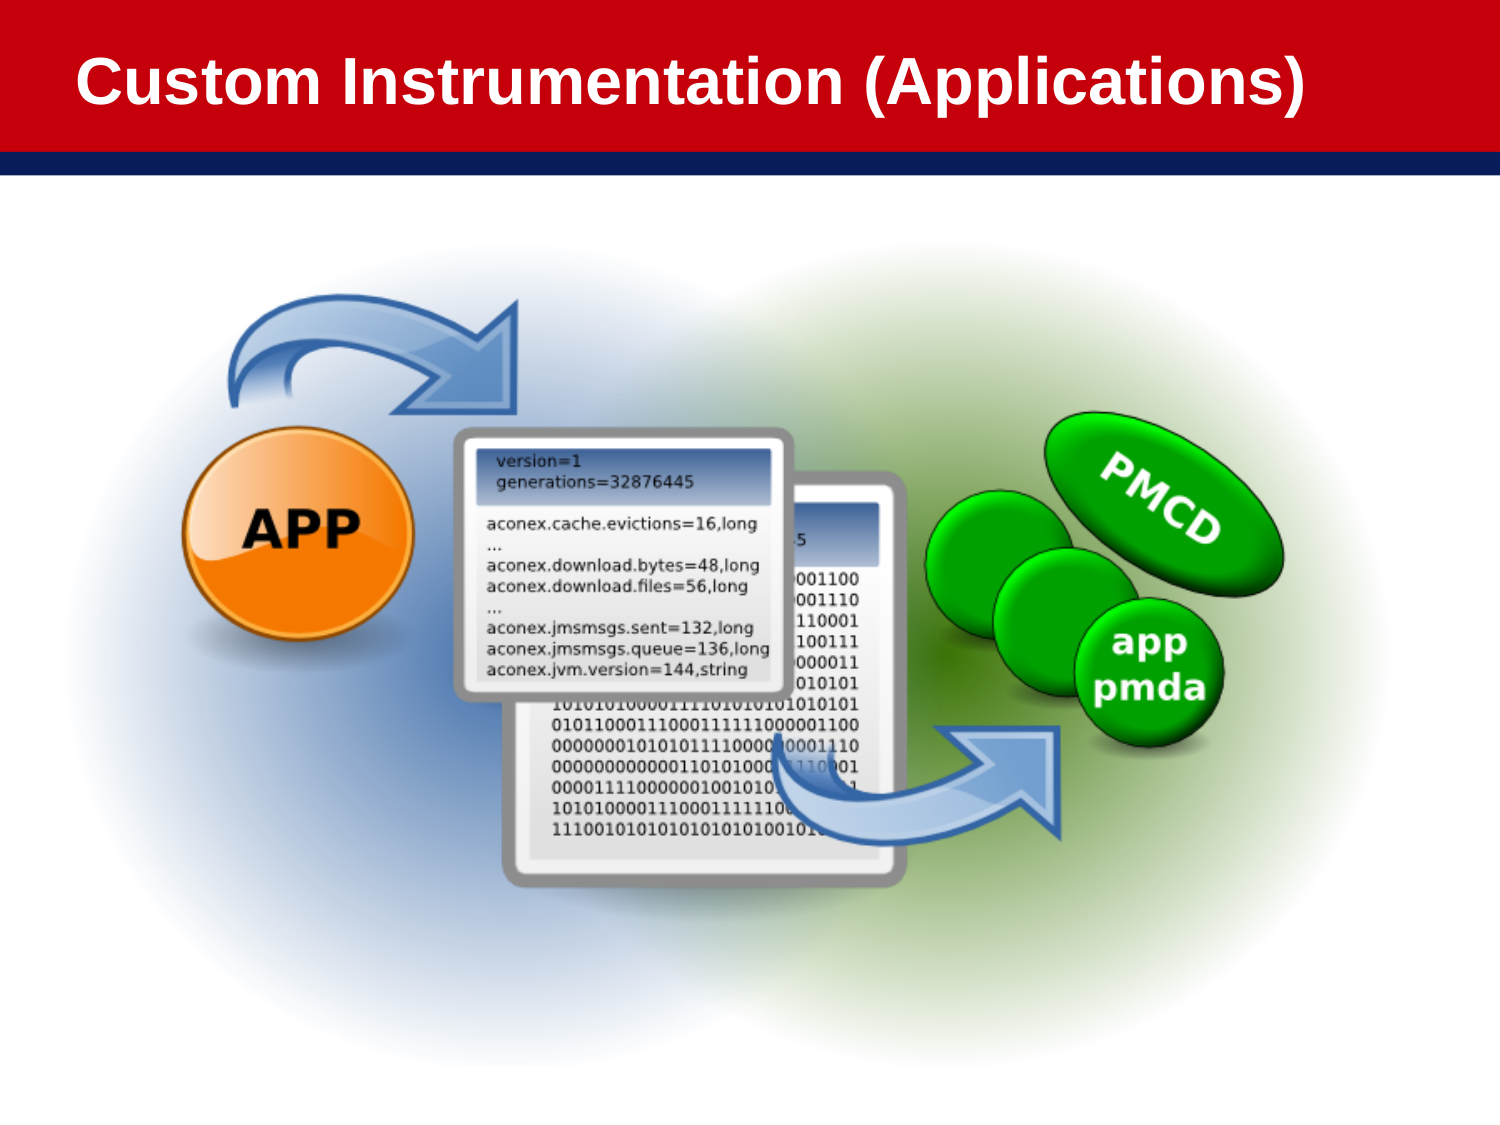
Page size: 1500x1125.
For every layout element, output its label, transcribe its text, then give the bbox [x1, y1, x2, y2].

title Custom Instrumentation (Applications)‏ [75, 5, 1425, 158]
picture [62, 232, 1396, 1066]
